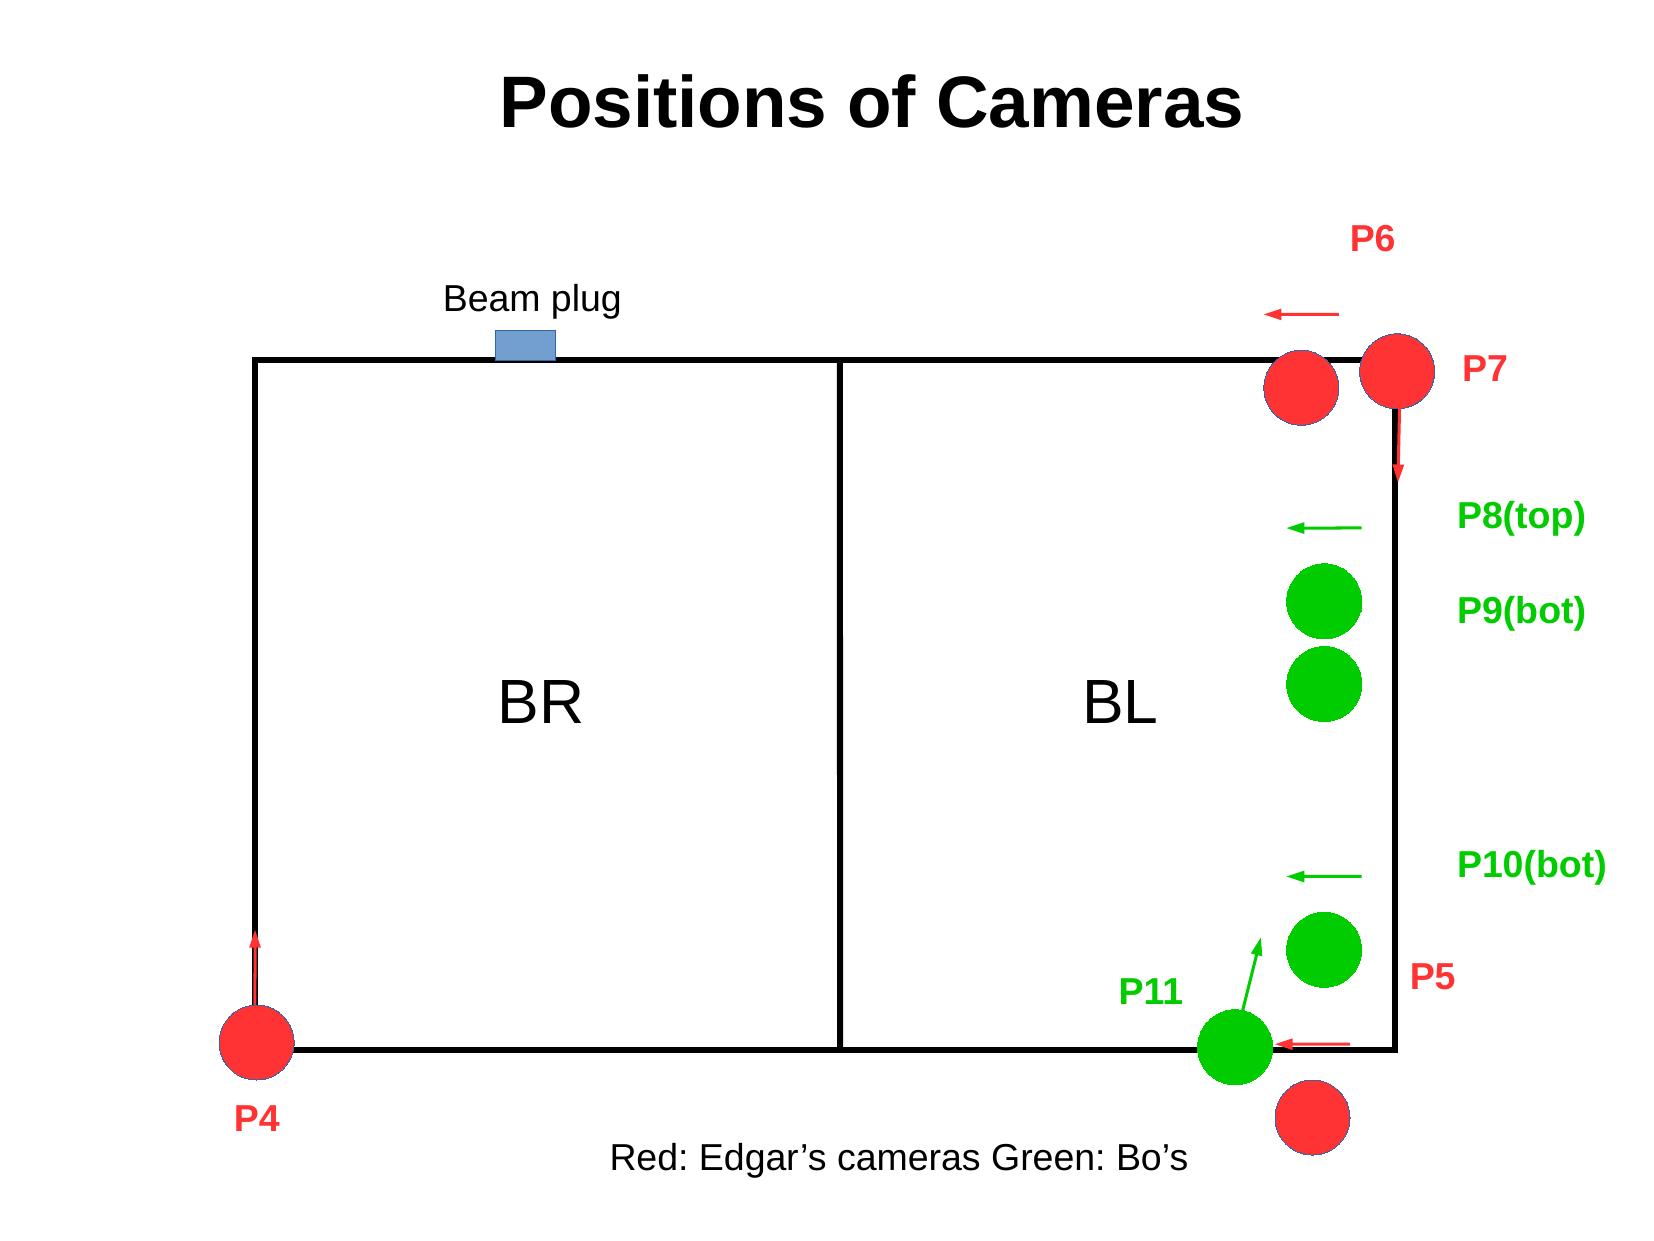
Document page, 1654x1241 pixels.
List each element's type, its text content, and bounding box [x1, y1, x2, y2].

text_box [1197, 1009, 1273, 1085]
text_box Positions of Cameras [484, 54, 1260, 151]
text_box P10(bot) [1442, 835, 1622, 893]
text_box Red: Edgar’s cameras Green: Bo’s [594, 1128, 1214, 1186]
text_box [219, 1005, 295, 1081]
text_box P5 [1395, 948, 1471, 1006]
text_box [495, 330, 556, 361]
text_box P9(bot) [1442, 582, 1602, 639]
text_box BR [482, 660, 648, 815]
text_box P6 [1335, 210, 1411, 267]
text_box Beam plug [428, 270, 637, 327]
text_box P8(top) [1442, 487, 1602, 545]
text_box [1286, 912, 1362, 988]
text_box [1286, 563, 1362, 610]
text_box P4 [219, 1089, 295, 1147]
text_box [1288, 612, 1360, 639]
text_box BL [1067, 660, 1233, 815]
text_box [1286, 646, 1362, 722]
text_box P11 [1103, 963, 1201, 1021]
text_box [1359, 333, 1435, 409]
text_box [1263, 350, 1339, 426]
text_box [1275, 1080, 1351, 1156]
text_box P7 [1447, 340, 1523, 398]
